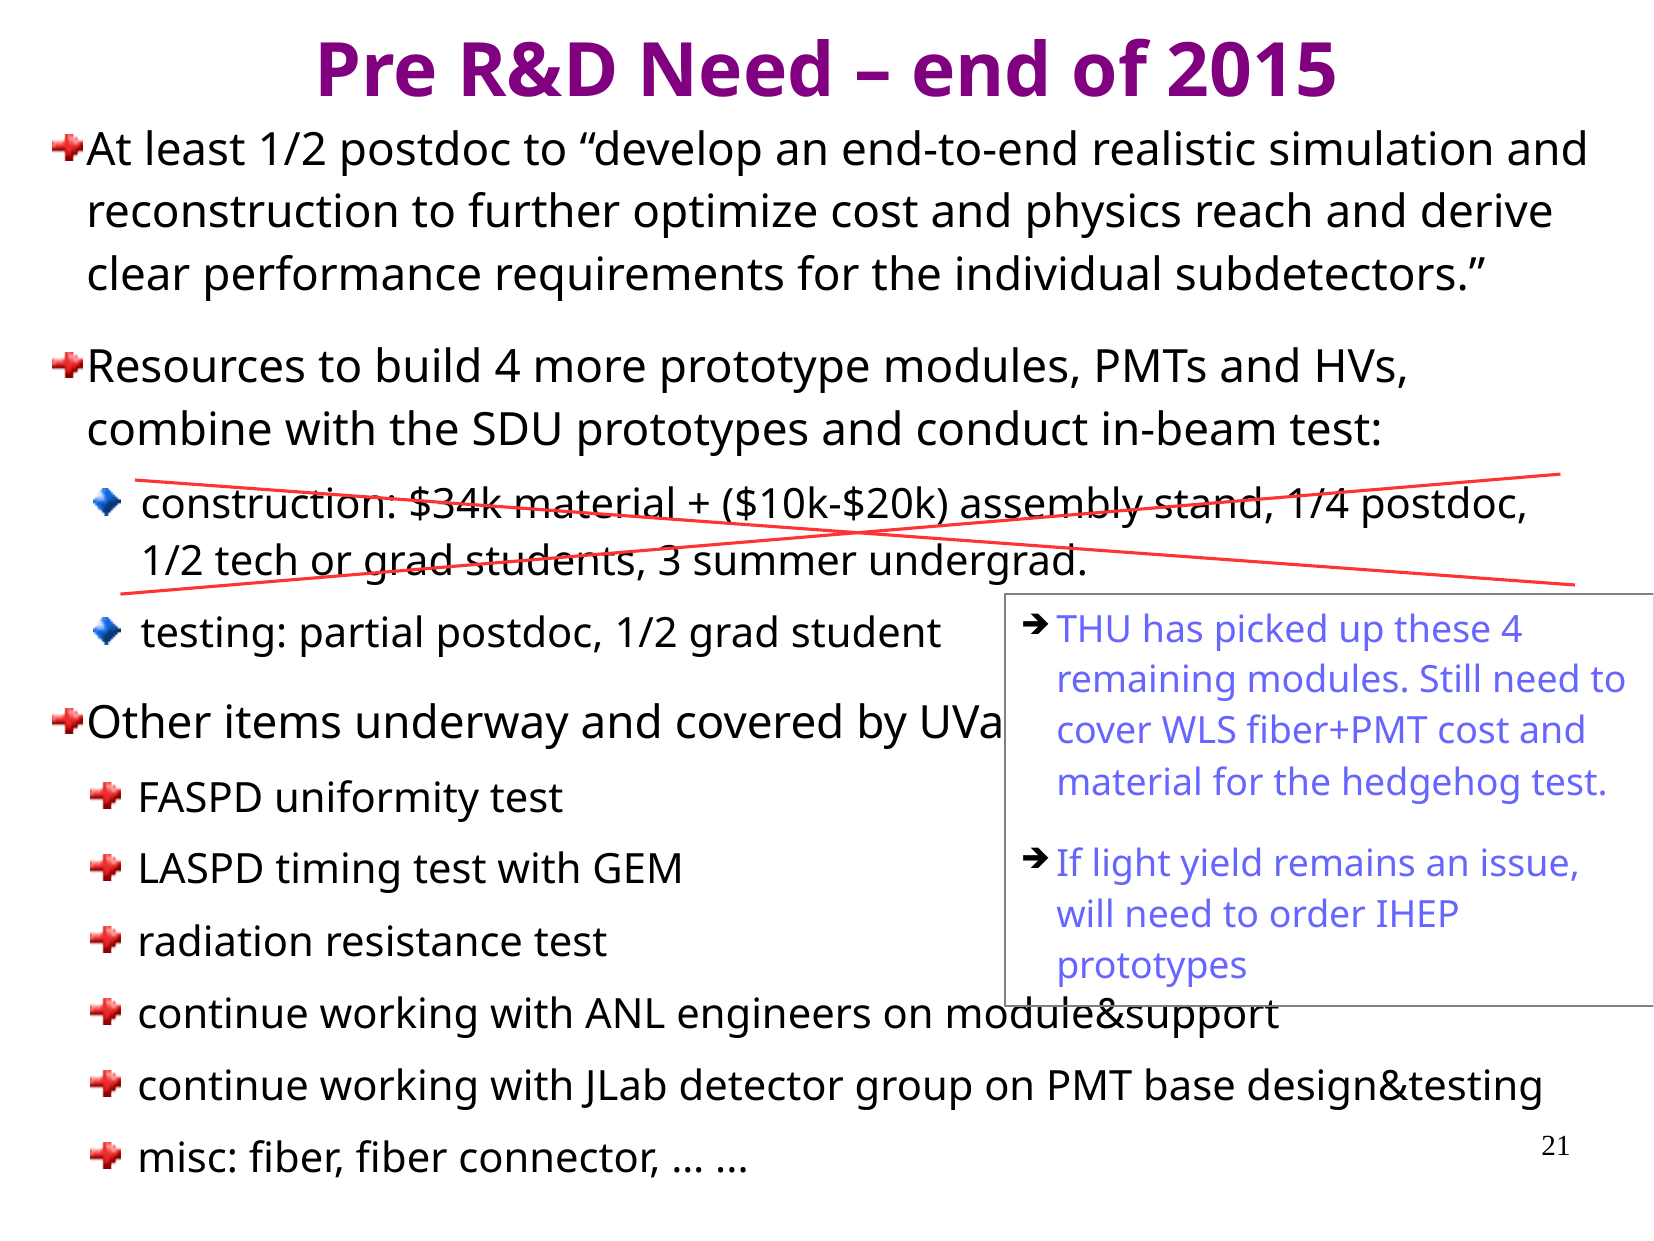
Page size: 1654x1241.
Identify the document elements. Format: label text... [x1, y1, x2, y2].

text_box At least 1/2 postdoc to “develop an end‐to-end realistic simulation and reconstruction to further optimize cost and physics reach and derive clear performance requirements for the individual subdetectors.” Resources to build 4 more prototype modules, PMTs and HVs, combine with the SDU prototypes and conduct in-beam test: construction: $34k material + ($10k-$20k) assembly stand, 1/4 postdoc, 1/2 tech or grad students, 3 summer undergrad. testing: partial postdoc, 1/2 grad student Other items underway and covered by UVa FASPD uniformity test LASPD timing test with GEM radiation resistance test continue working with ANL engineers on module&support continue working with JLab detector group on PMT base design&testing misc: fiber, fiber connector, … ... [37, 108, 1613, 1211]
title Pre R&D Need – end of 2015 [0, 13, 1654, 152]
text_box THU has picked up these 4 remaining modules. Still need to cover WLS fiber+PMT cost and material for the hedgehog test. If light yield remains an issue, will need to order IHEP prototypes [1005, 593, 1654, 1007]
